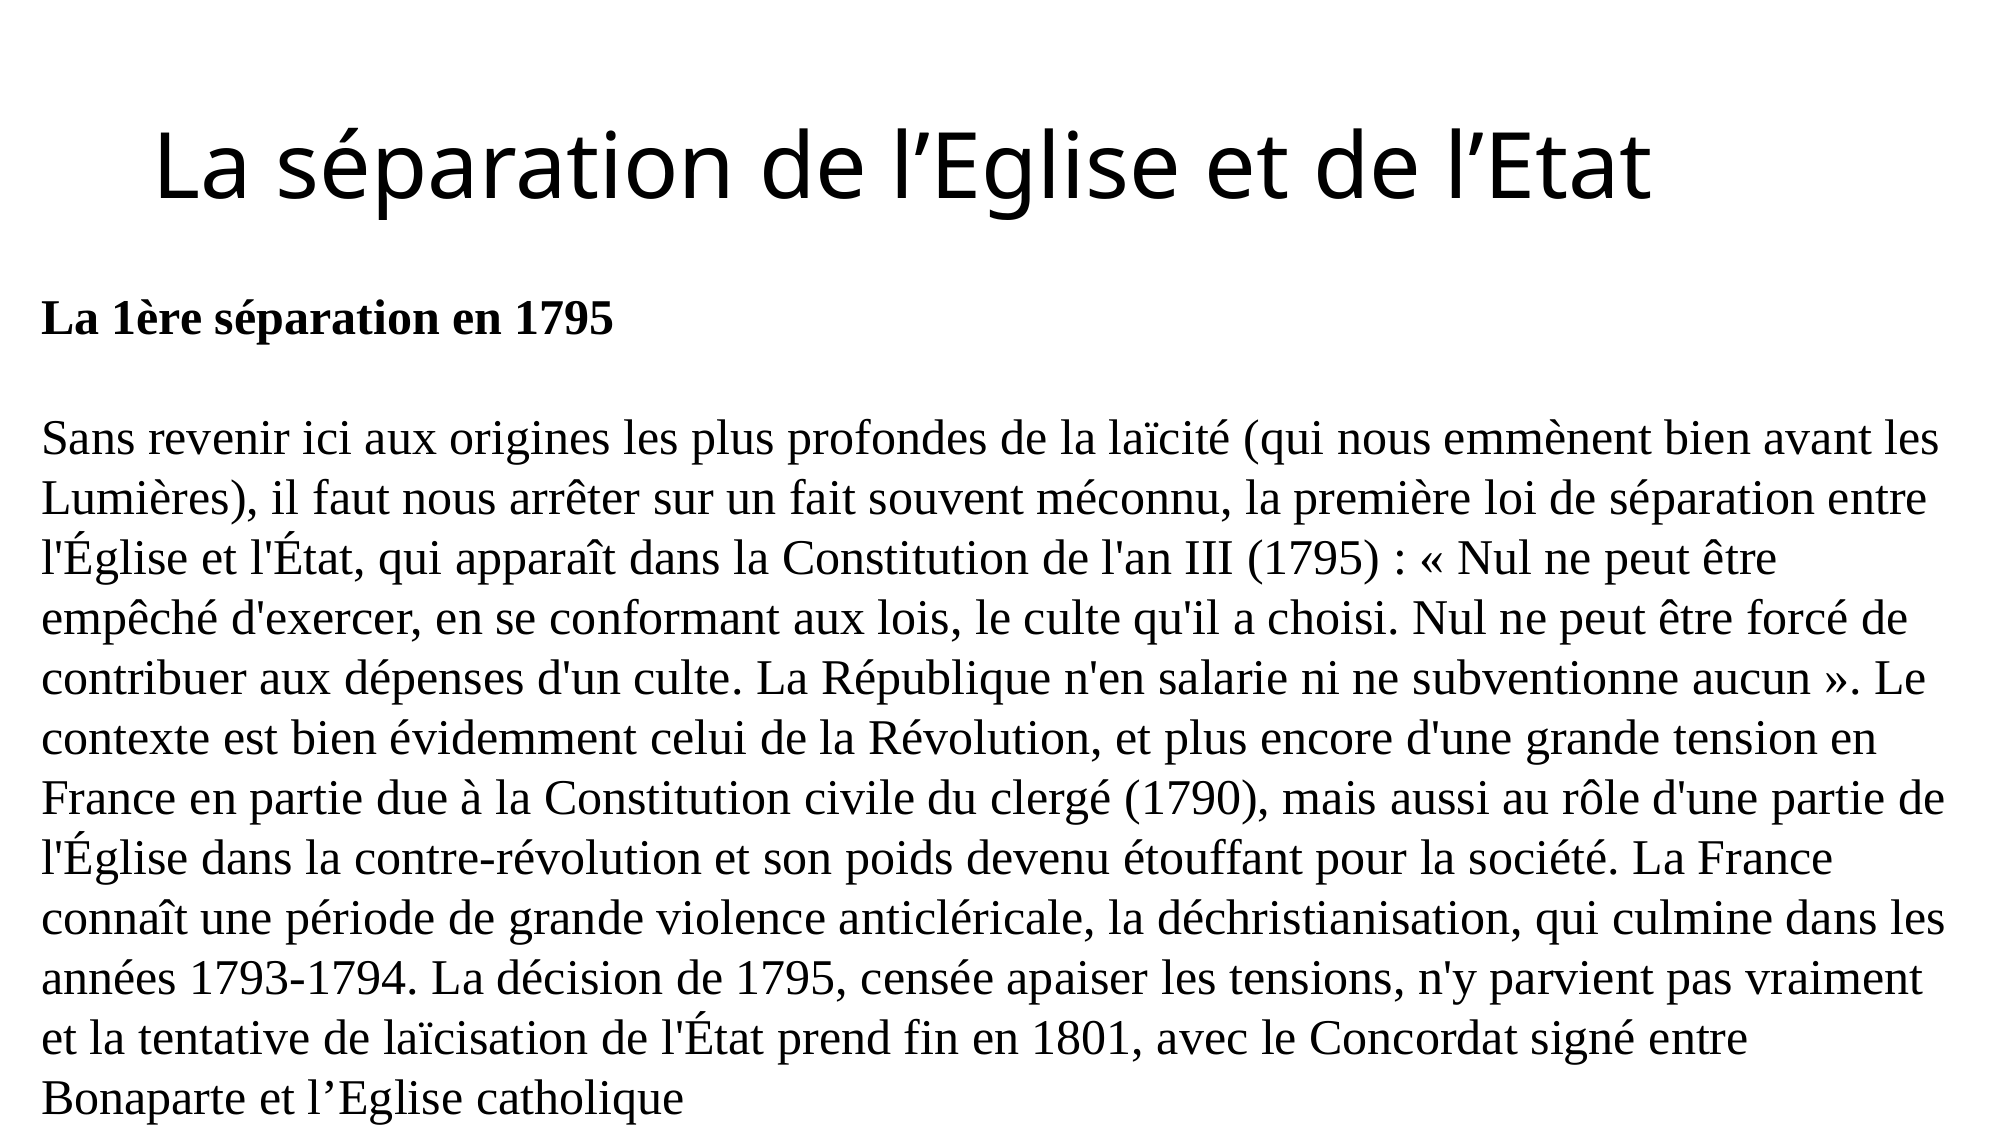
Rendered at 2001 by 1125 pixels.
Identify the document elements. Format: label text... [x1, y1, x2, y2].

title La séparation de l’Eglise et de l’Etat [137, 59, 1863, 277]
text_box La 1ère séparation en 1795 Sans revenir ici aux origines les plus profondes de la laïcité (qui nous emmènent bien avant les Lumières), il faut nous arrêter sur un fait souvent méconnu, la première loi de séparation entre l'Église et l'État, qui apparaît dans la Constitution de l'an III (1795) : « Nul ne peut être empêché d'exercer, en se conformant aux lois, le culte qu'il a choisi. Nul ne peut être forcé de contribuer aux dépenses d'un culte. La République n'en salarie ni ne subventionne aucun ». Le contexte est bien évidemment celui de la Révolution, et plus encore d'une grande tension en France en partie due à la Constitution civile du clergé (1790), mais aussi au rôle d'une partie de l'Église dans la contre-révolution et son poids devenu étouffant pour la société. La France connaît une période de grande violence anticléricale, la déchristianisation, qui culmine dans les années 1793-1794. La décision de 1795, censée apaiser les tensions, n'y parvient pas vraiment et la tentative de laïcisation de l'État prend fin en 1801, avec le Concordat signé entre Bonaparte et l’Eglise catholique [25, 277, 1978, 1125]
